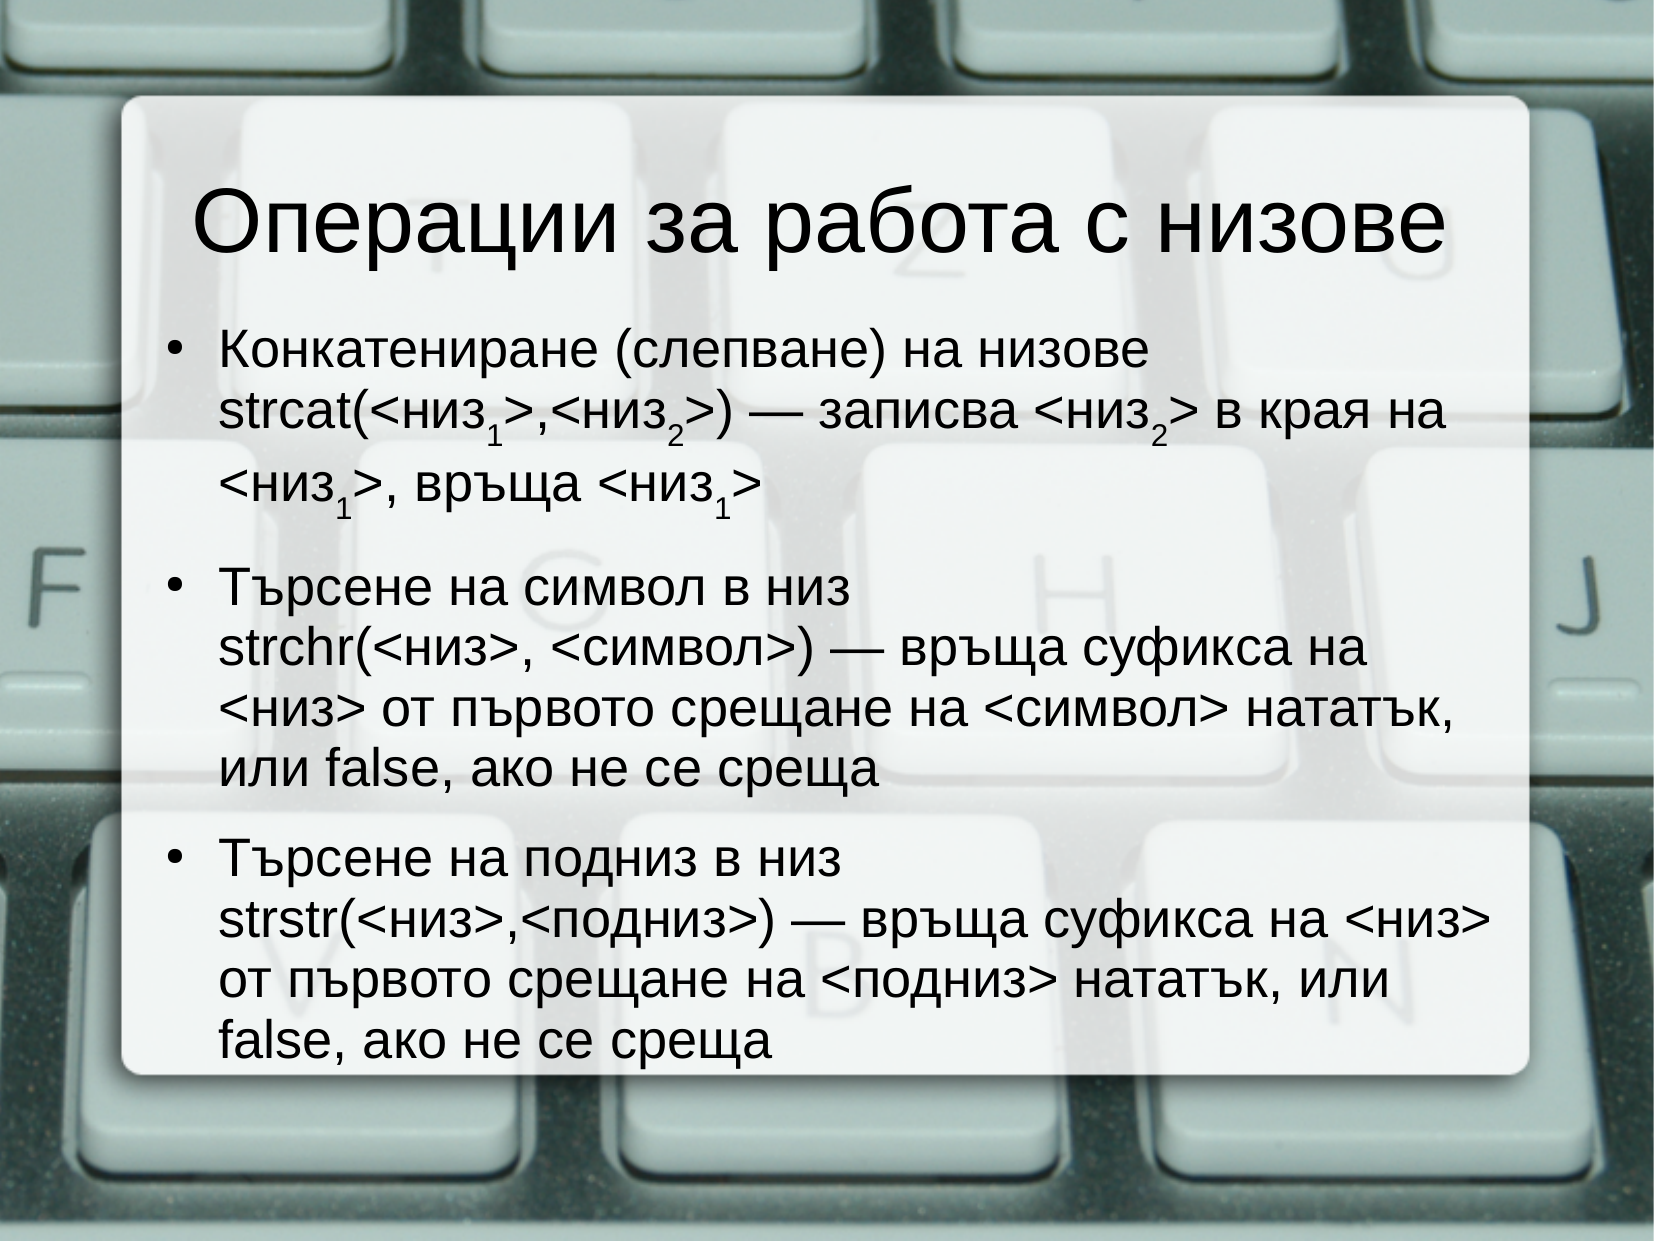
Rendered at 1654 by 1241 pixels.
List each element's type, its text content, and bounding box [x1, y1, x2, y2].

title Операции за работа с низове [135, 117, 1506, 325]
picture [0, 0, 1654, 1241]
list Конкатениране (слепване) на низове strcat(<низ1>,<низ2>) — записва <низ2> в края на <низ1>, връща <низ1> Търсене на символ в низ strchr(<низ>, <символ>) — връща суфикса на <низ> от първото срещане на <символ> нататък, или false, ако не се среща Търсене на подниз в низ strstr(<низ>,<подниз>) — връща суфикса на <низ> от първото срещане на <подниз> нататък, или false, ако не се среща [147, 318, 1506, 1073]
